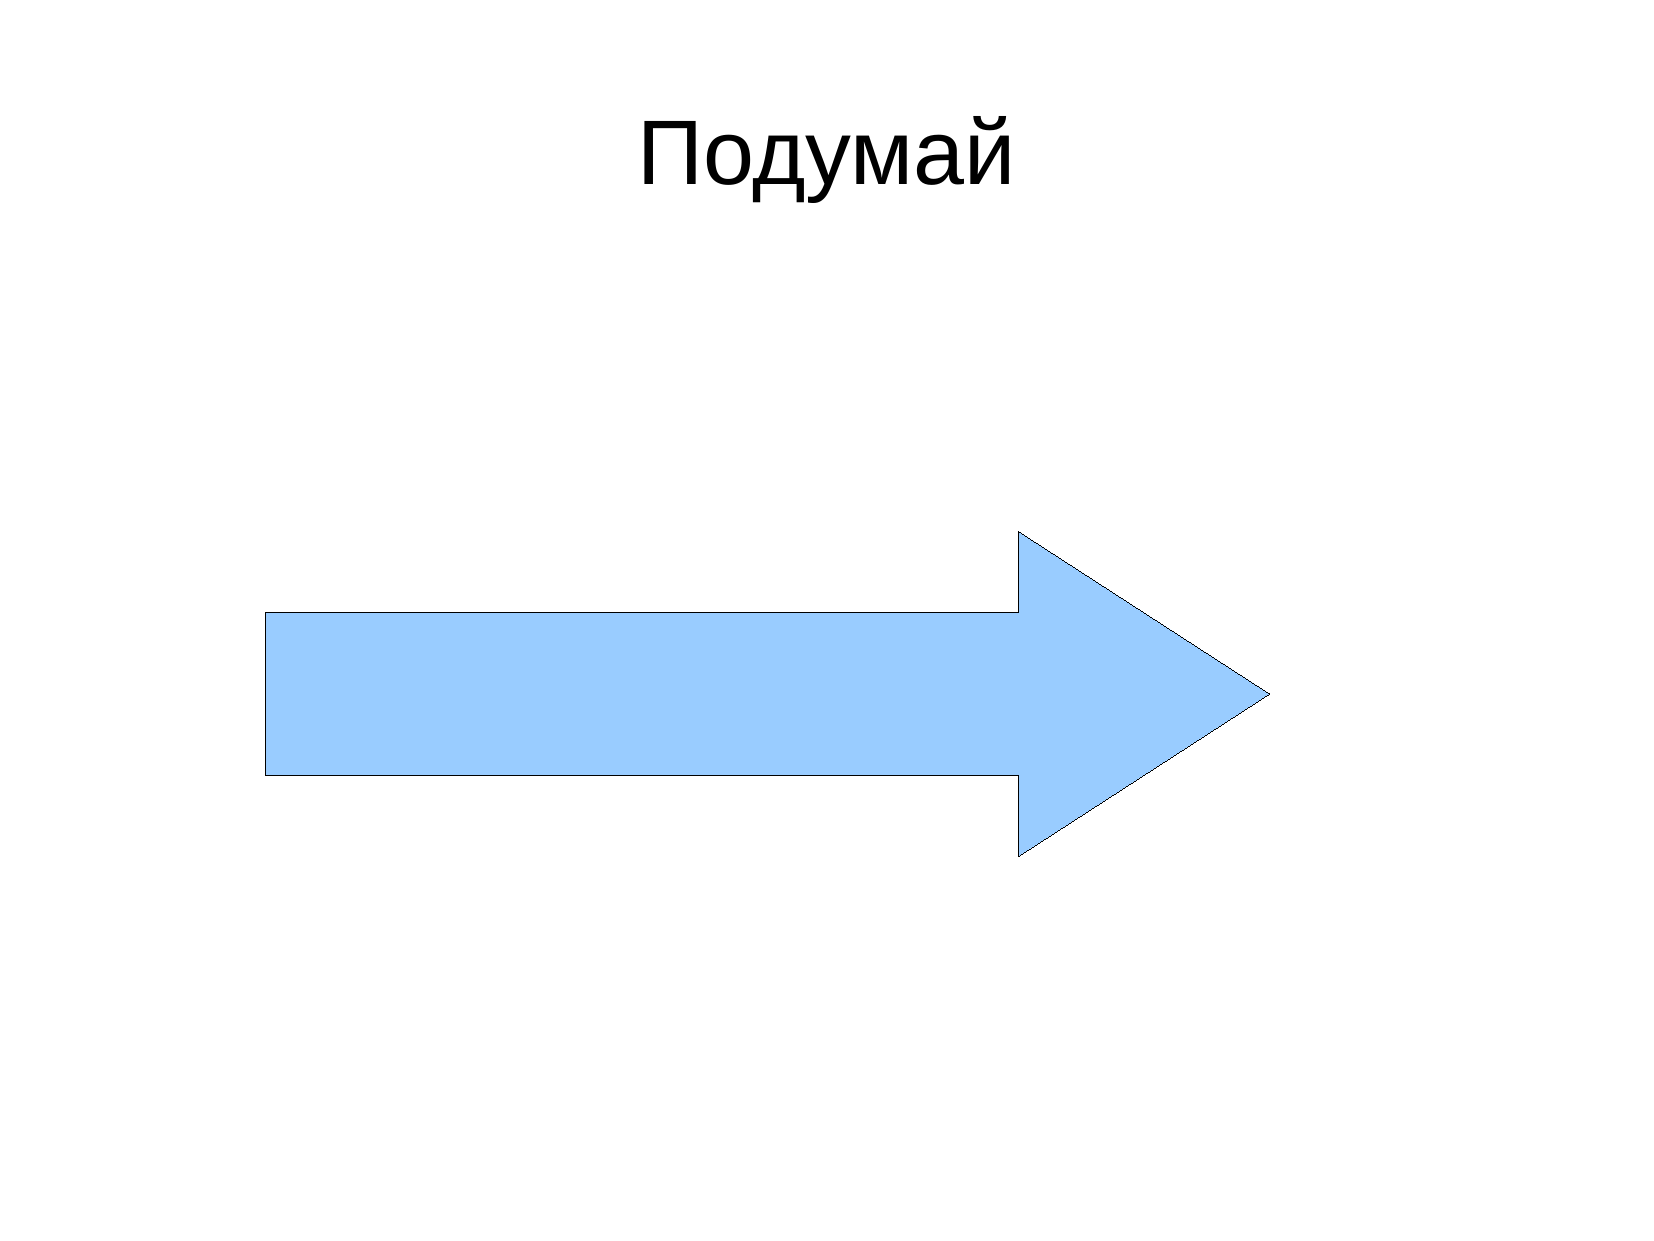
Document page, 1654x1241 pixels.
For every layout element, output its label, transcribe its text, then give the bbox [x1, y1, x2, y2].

title Подумай [82, 49, 1571, 257]
text_box [265, 531, 1270, 857]
